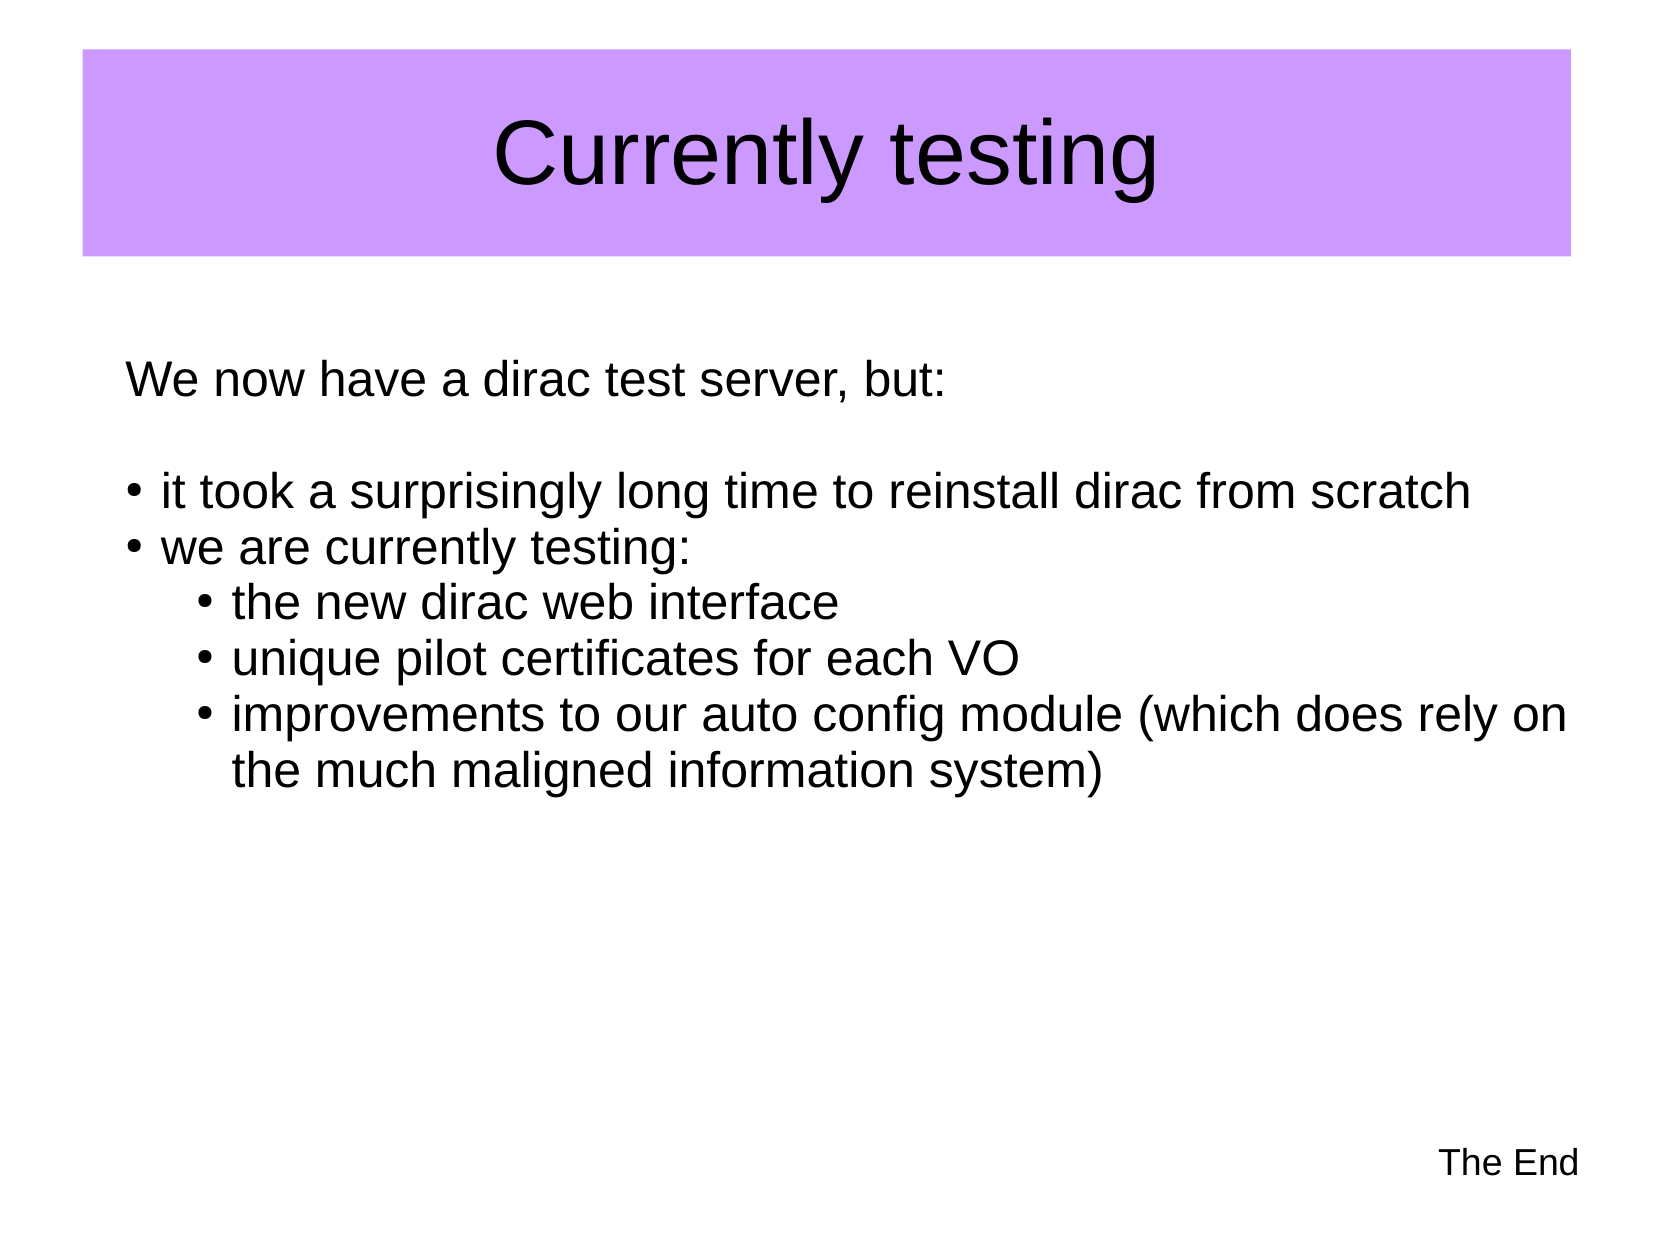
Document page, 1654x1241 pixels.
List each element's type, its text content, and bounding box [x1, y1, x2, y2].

text_box The End [1423, 1133, 1595, 1191]
title Currently testing [82, 49, 1571, 257]
text_box We now have a dirac test server, but: it took a surprisingly long time to reinstall dirac from scratch we are currently testing: the new dirac web interface unique pilot certificates for each VO improvements to our auto config module (which does rely on the much maligned information system) [110, 344, 1584, 917]
